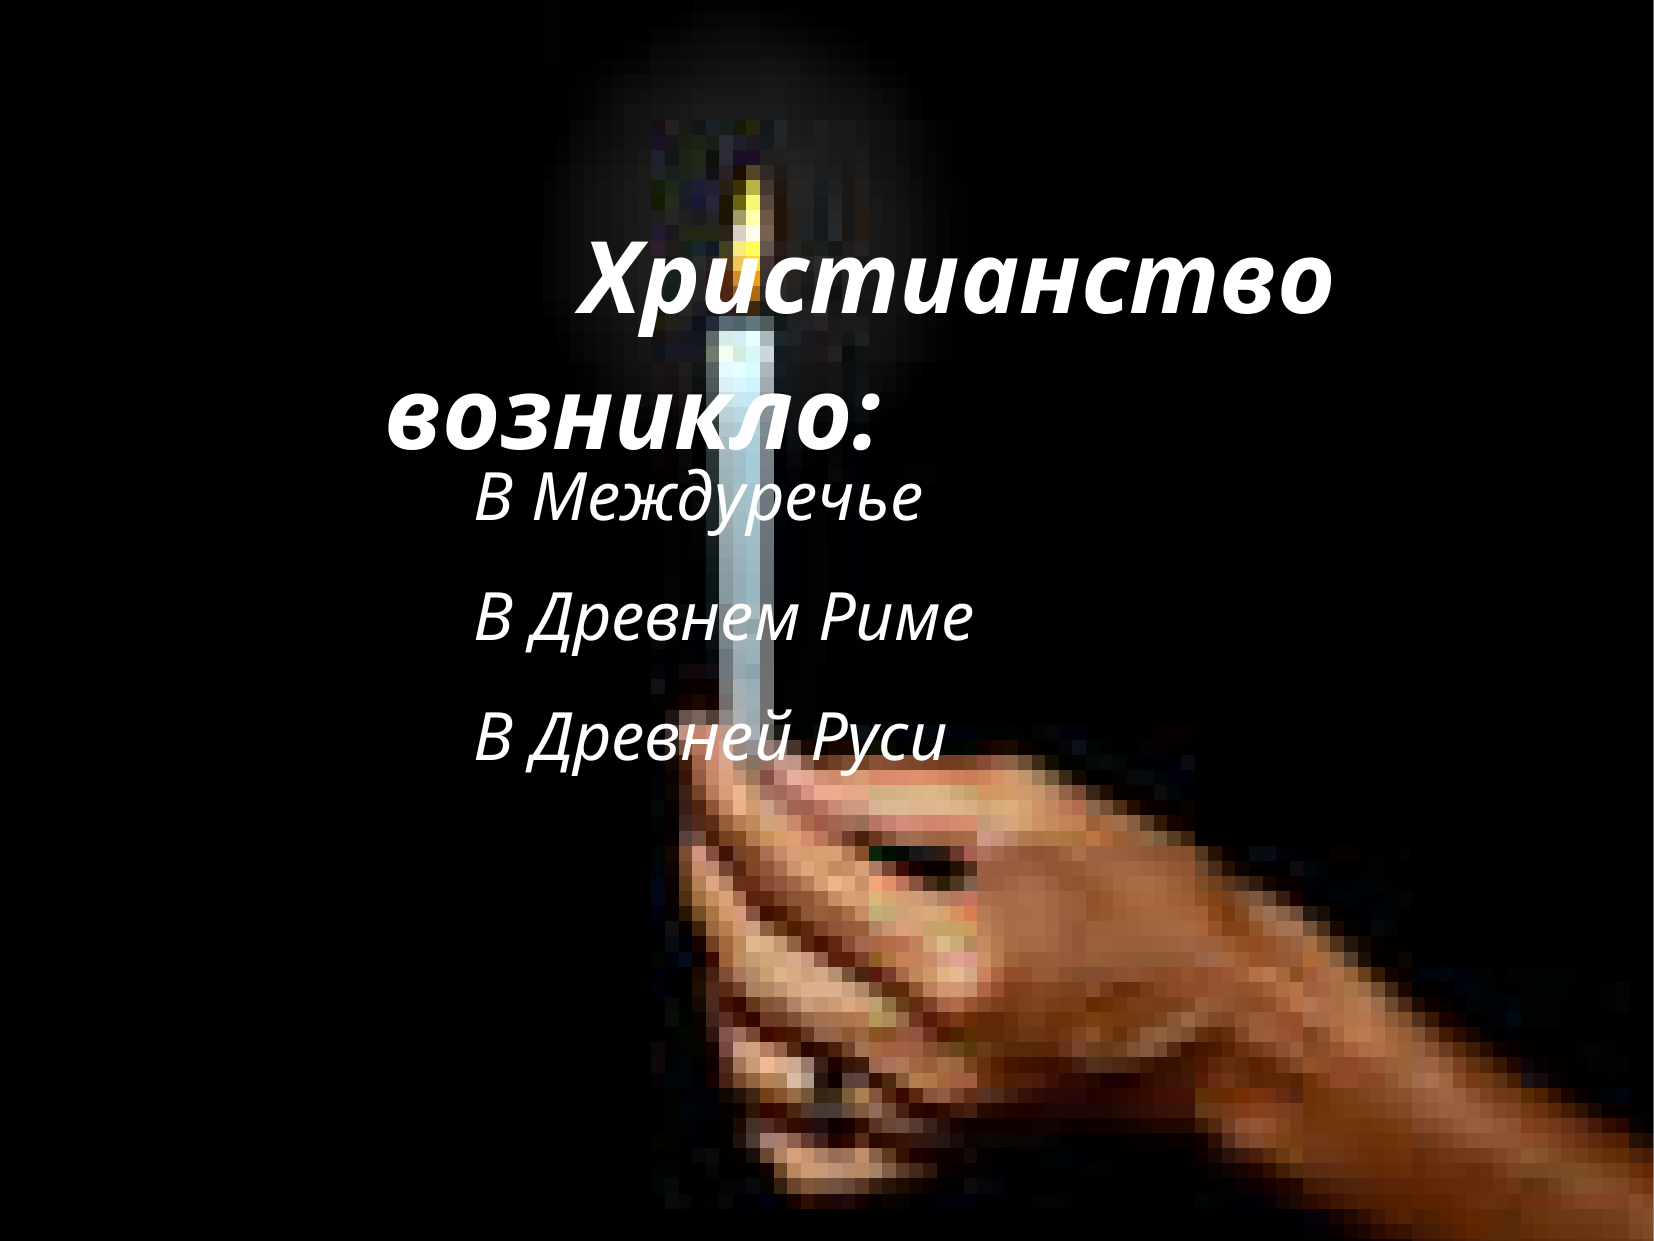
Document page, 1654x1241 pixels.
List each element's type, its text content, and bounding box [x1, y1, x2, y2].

list В Междуречье В Древнем Риме В Древней Руси [385, 739, 1534, 770]
picture [0, 0, 1654, 1241]
title Христианство возникло: [383, 191, 1534, 222]
